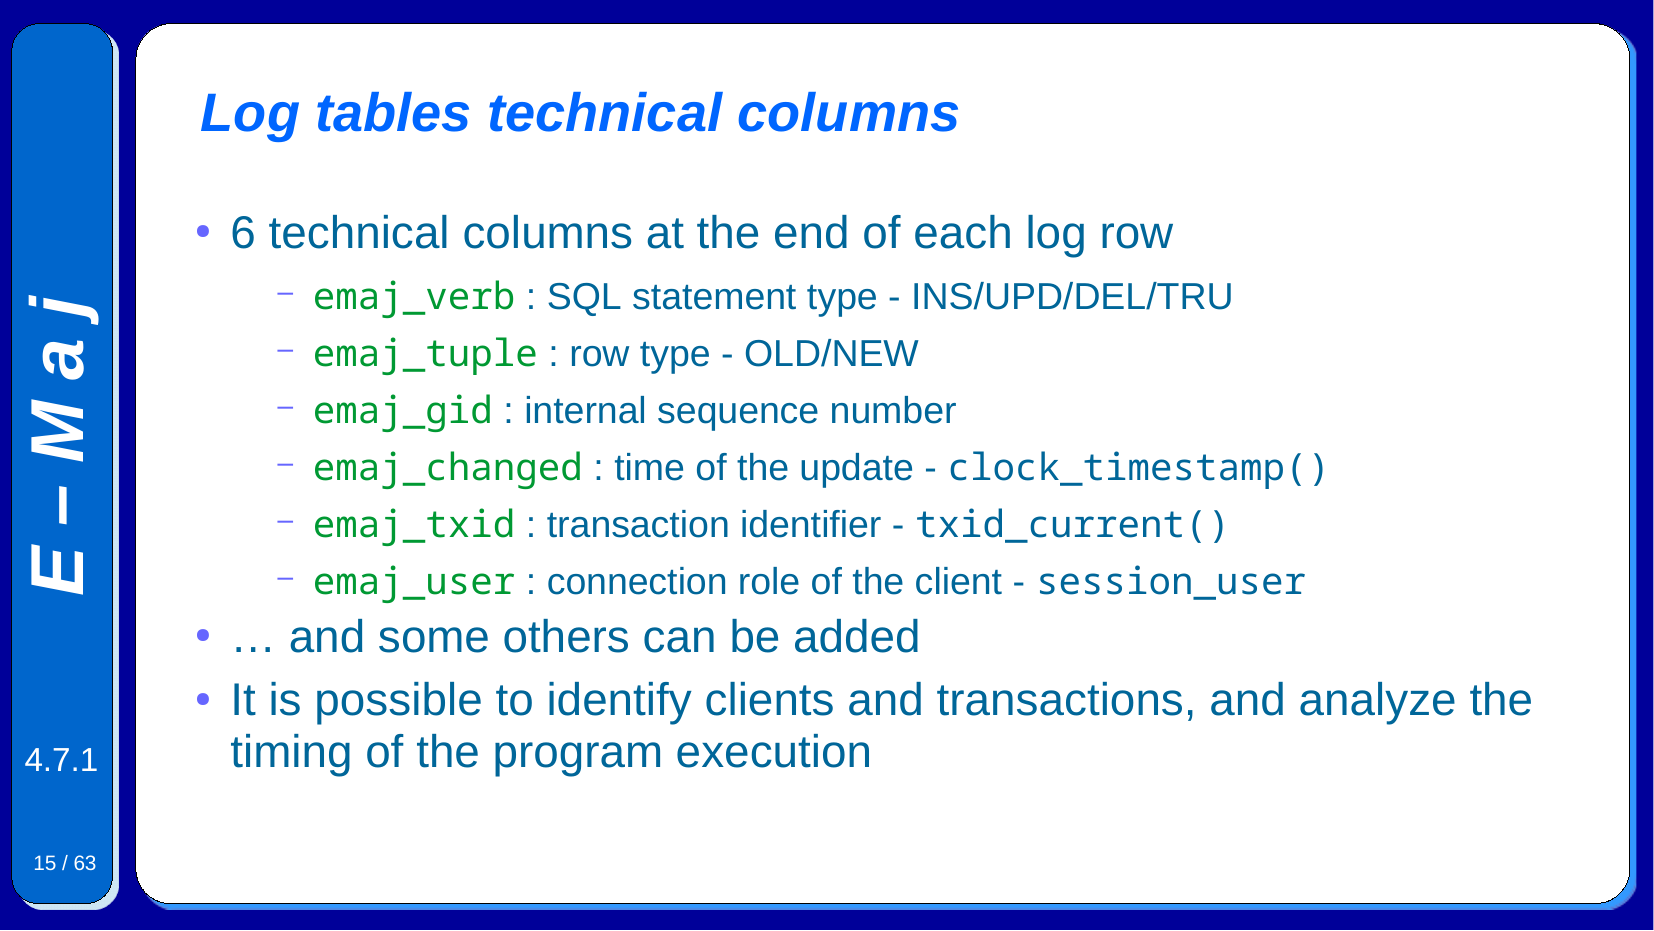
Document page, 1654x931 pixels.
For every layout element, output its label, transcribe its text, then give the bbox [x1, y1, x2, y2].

title Log tables technical columns [200, 34, 1575, 191]
list 6 technical columns at the end of each log row emaj_verb : SQL statement type - INS/UPD/DEL/TRU emaj_tuple : row type - OLD/NEW emaj_gid : internal sequence number emaj_changed : time of the update - clock_timestamp() emaj_txid : transaction identifier - txid_current() emaj_user : connection role of the client - session_user … and some others can be added It is possible to identify clients and transactions, and analyze the timing of the program execution [177, 206, 1587, 846]
